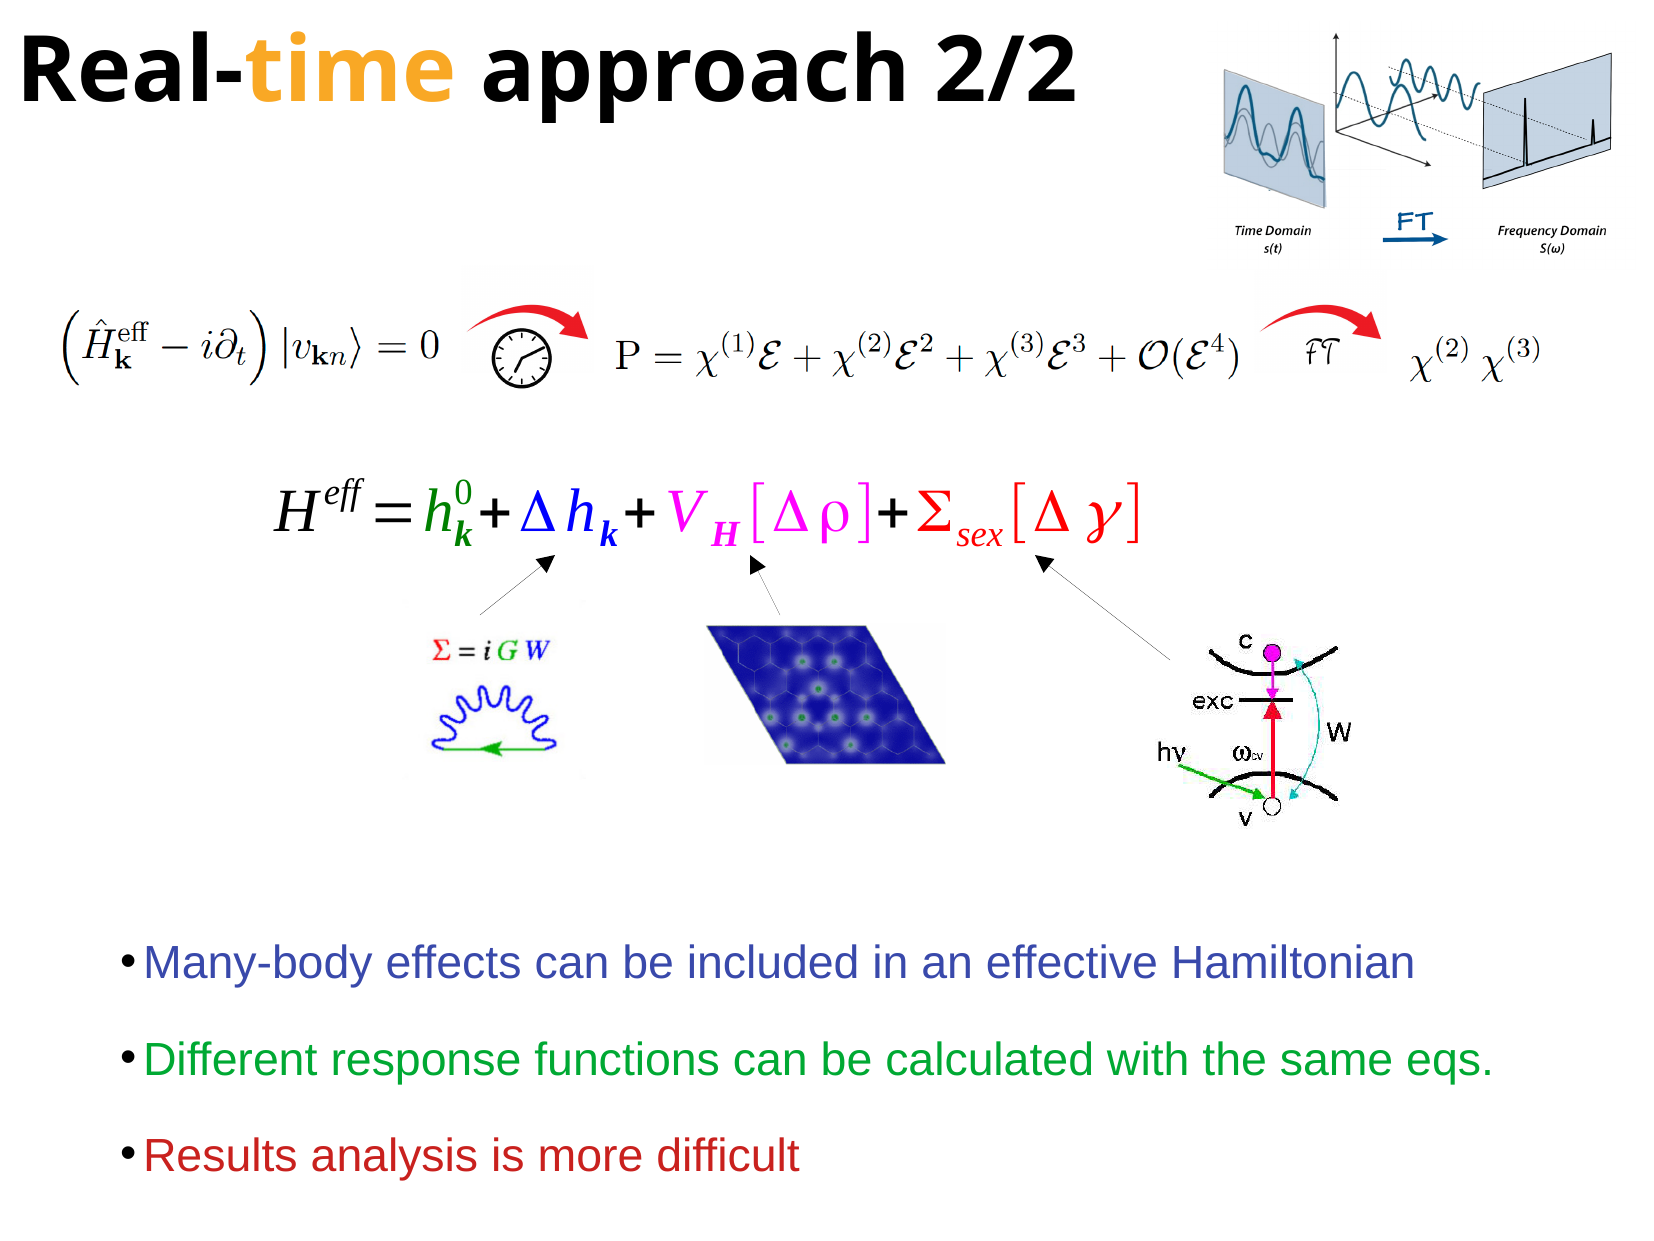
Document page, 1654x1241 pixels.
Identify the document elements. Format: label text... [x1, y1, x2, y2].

picture [691, 598, 946, 766]
picture [611, 315, 1242, 403]
chart [255, 469, 1156, 556]
picture [1155, 633, 1351, 829]
title Real-time approach 2/2 [0, 45, 1111, 136]
text_box Many-body effects can be included in an effective Hamiltonian Different response functions can be calculated with the same eqs. Results analysis is more difficult [105, 828, 1546, 1197]
picture [1400, 320, 1472, 408]
picture [402, 599, 586, 781]
picture [60, 302, 442, 392]
picture [1207, 21, 1636, 373]
text_box [490, 324, 554, 390]
picture [461, 265, 594, 373]
picture [1474, 320, 1543, 408]
chart [1298, 335, 1351, 373]
